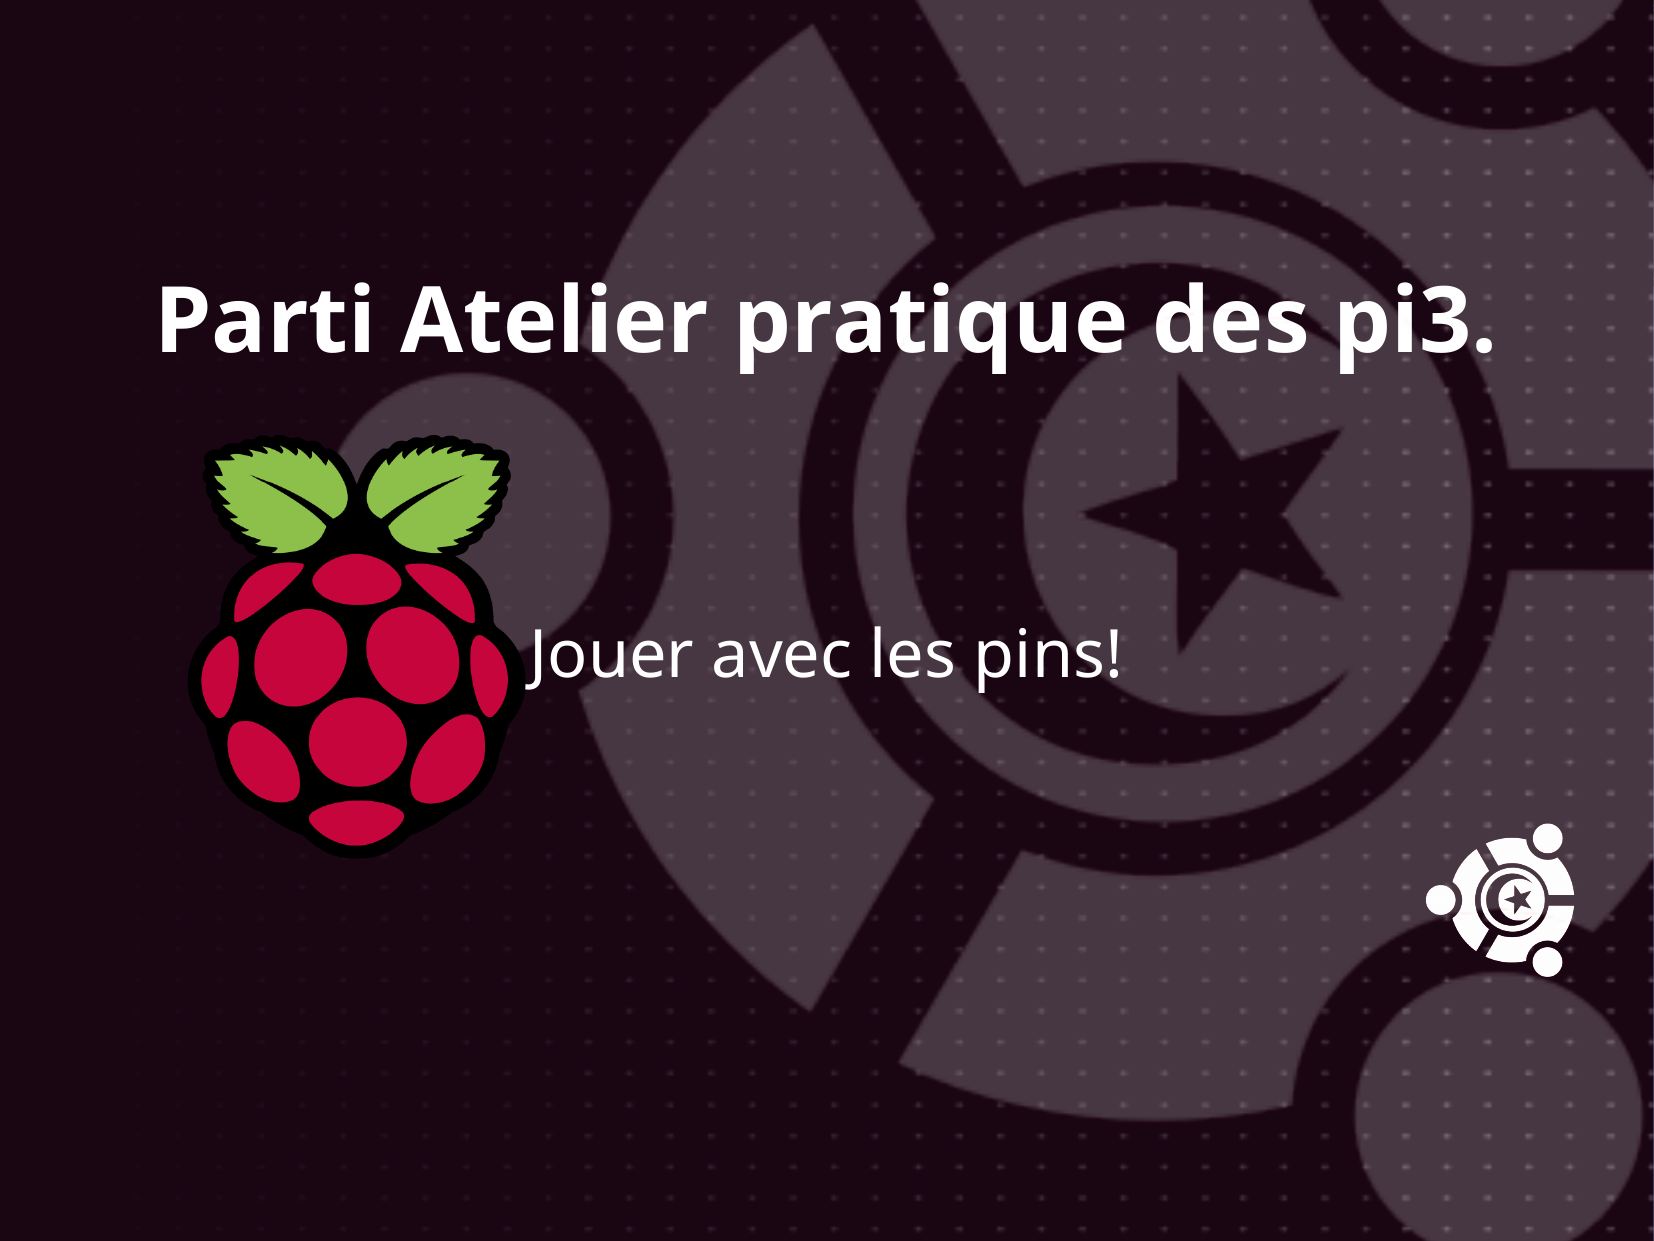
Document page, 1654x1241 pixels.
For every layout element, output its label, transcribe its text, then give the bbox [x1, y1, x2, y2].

picture [0, 0, 1654, 1241]
subtitle Parti Atelier pratique des pi3. Jouer avec les pins! [82, 49, 298, 1109]
